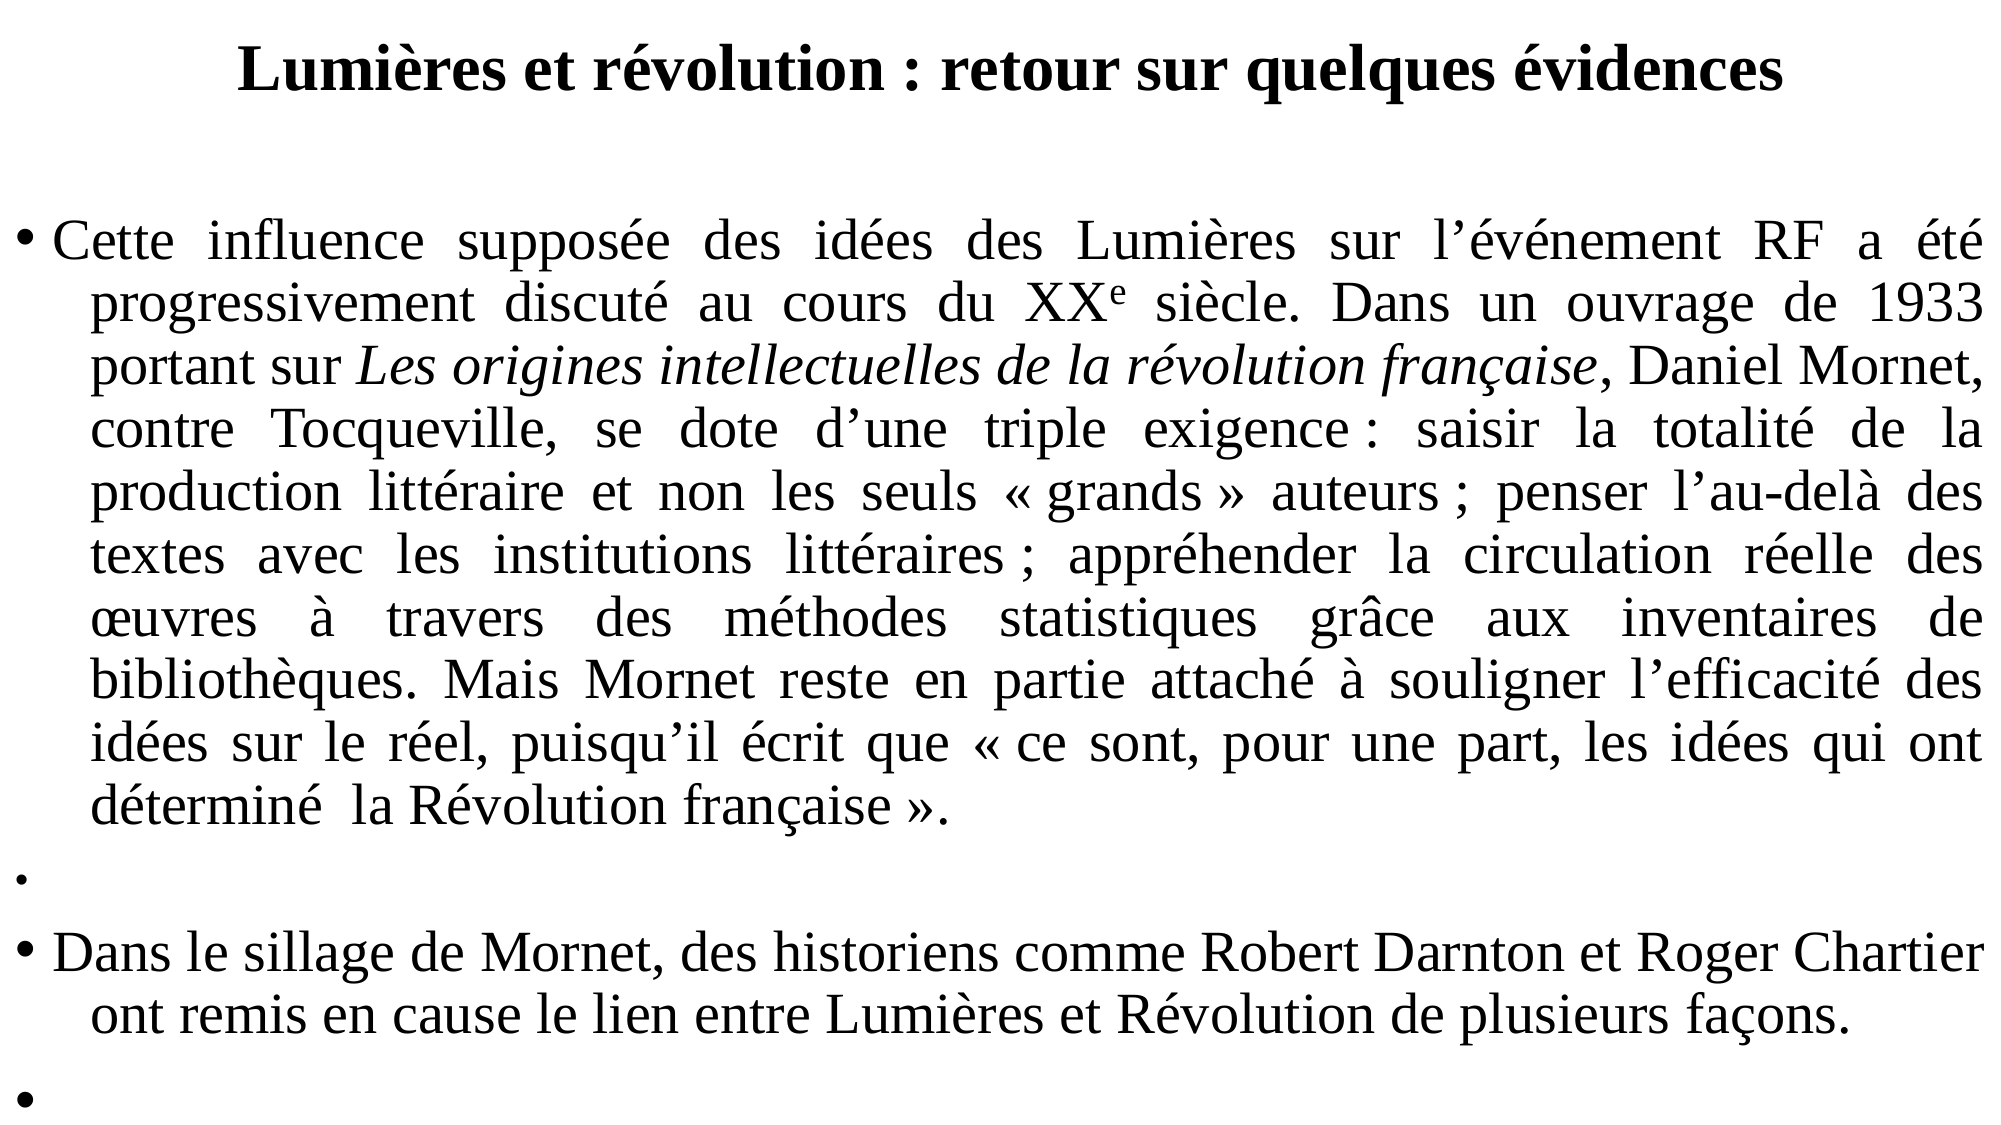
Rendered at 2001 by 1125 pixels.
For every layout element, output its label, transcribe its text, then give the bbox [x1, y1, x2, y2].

title Lumières et révolution : retour sur quelques évidences [153, 0, 1871, 138]
list Cette influence supposée des idées des Lumières sur l’événement RF a été progressivement discuté au cours du XXe siècle. Dans un ouvrage de 1933 portant sur Les origines intellectuelles de la révolution française, Daniel Mornet, contre Tocqueville, se dote d’une triple exigence : saisir la totalité de la production littéraire et non les seuls « grands » auteurs ; penser l’au-delà des textes avec les institutions littéraires ; appréhender la circulation réelle des œuvres à travers des méthodes statistiques grâce aux inventaires de bibliothèques. Mais Mornet reste en partie attaché à souligner l’efficacité des idées sur le réel, puisqu’il écrit que « ce sont, pour une part, les idées qui ont déterminé la Révolution française ». Dans le sillage de Mornet, des historiens comme Robert Darnton et Roger Chartier ont remis en cause le lien entre Lumières et Révolution de plusieurs façons. [0, 201, 2000, 1107]
